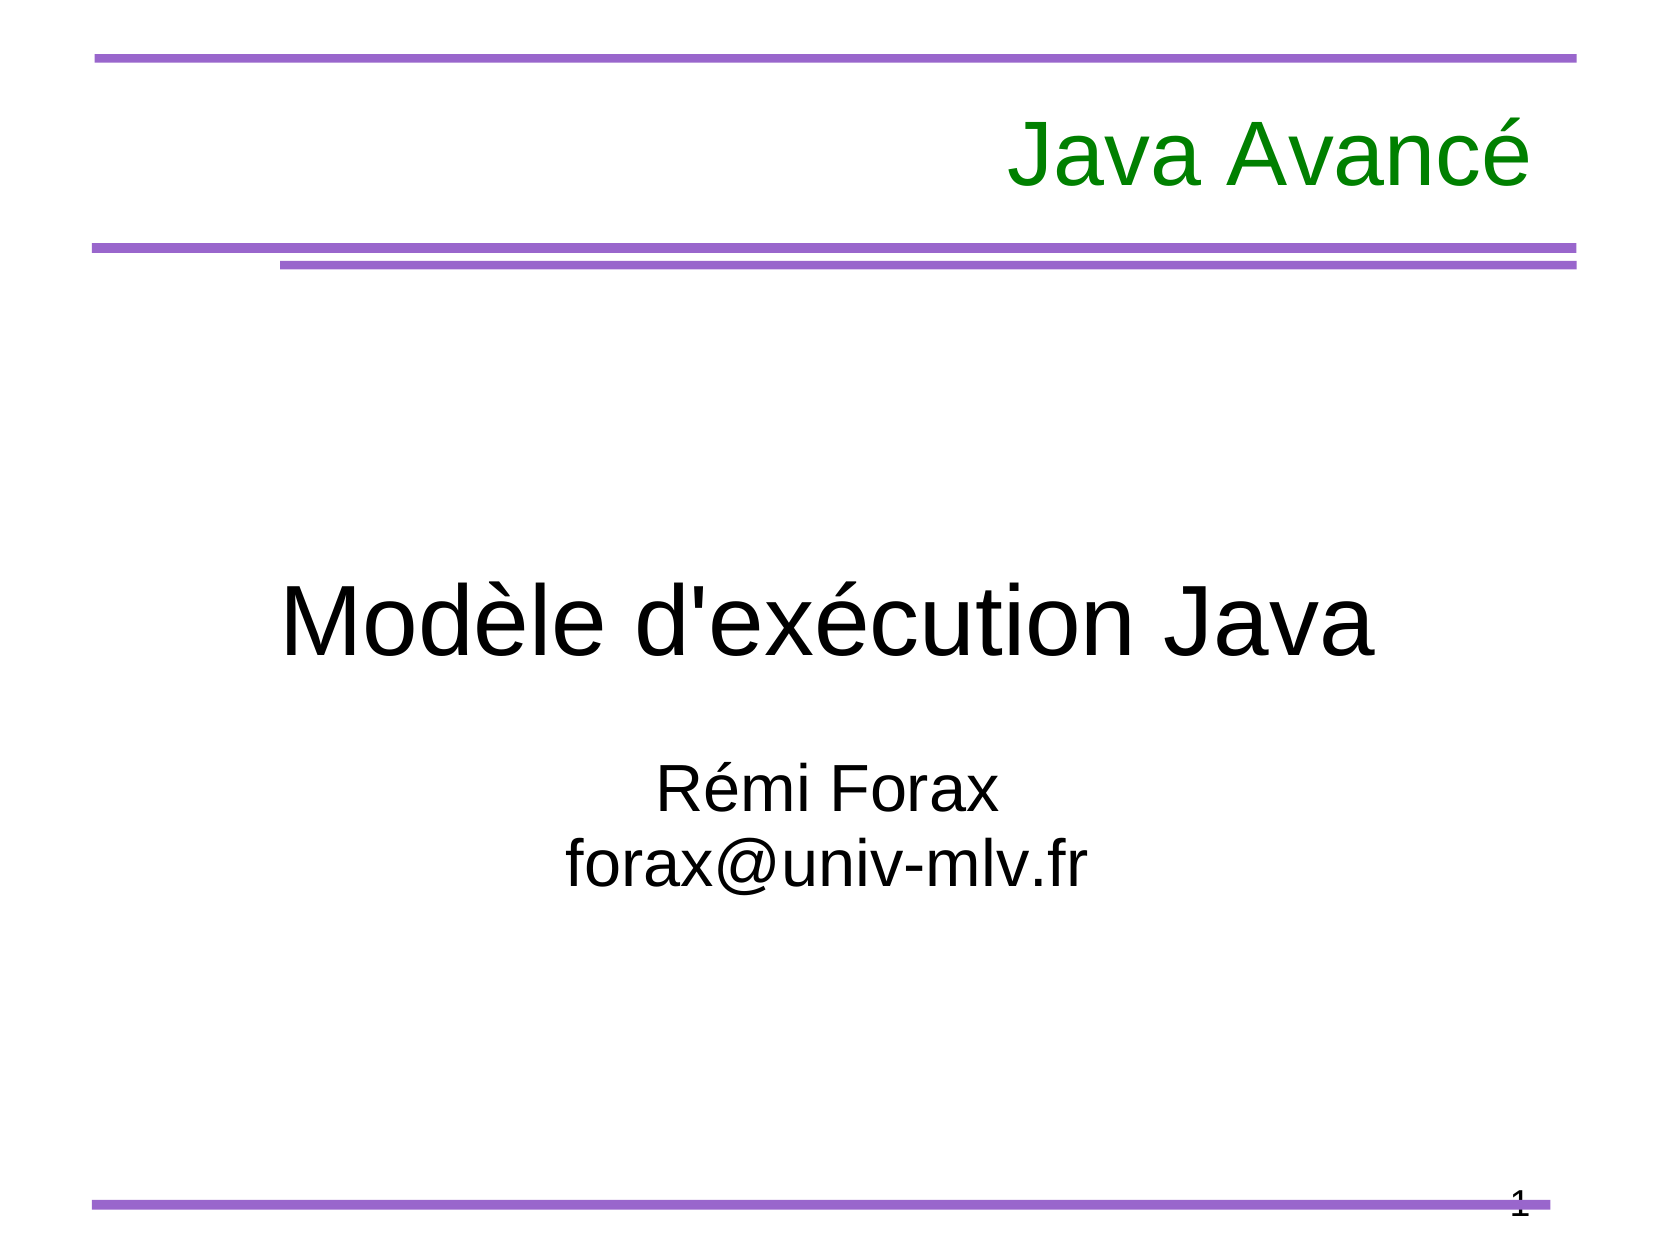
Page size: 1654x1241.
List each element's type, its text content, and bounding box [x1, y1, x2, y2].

title Java Avancé [121, 49, 1534, 257]
subtitle Modèle d'exécution Java Rémi Forax forax@univ-mlv.fr [121, 297, 1534, 1168]
